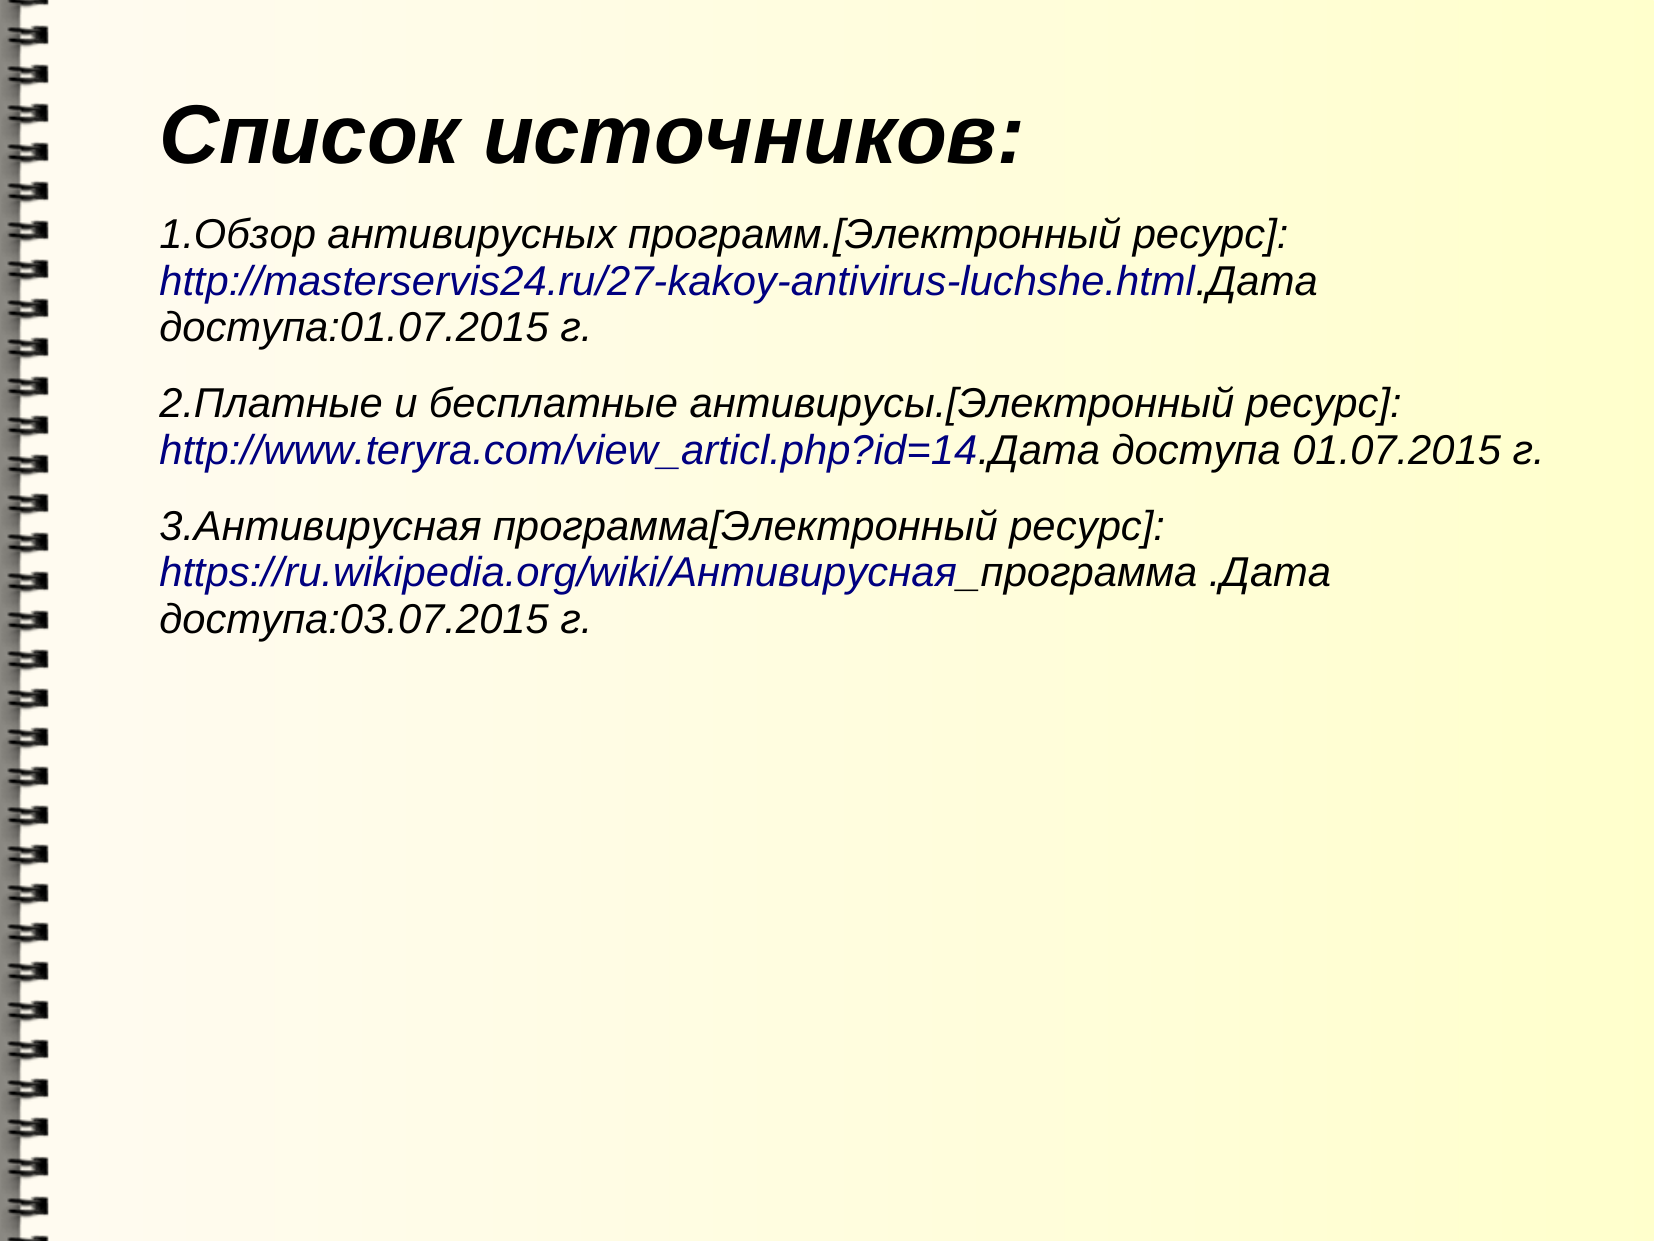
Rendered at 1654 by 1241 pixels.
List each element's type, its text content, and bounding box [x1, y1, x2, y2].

list Список источников: 1.Обзор антивирусных программ.[Электронный ресурс]:http://masterservis24.ru/27-kakoy-antivirus-luchshe.html.Дата доступа:01.07.2015 г. 2.Платные и бесплатные антивирусы.[Электронный ресурс]: http://www.teryra.com/view_articl.php?id=14.Дата доступа 01.07.2015 г. 3.Антивирусная программа[Электронный ресурс]: https://ru.wikipedia.org/wiki/Антивирусная_программа .Дата доступа:03.07.2015 г. [88, 88, 1595, 916]
picture [0, 0, 1654, 1241]
